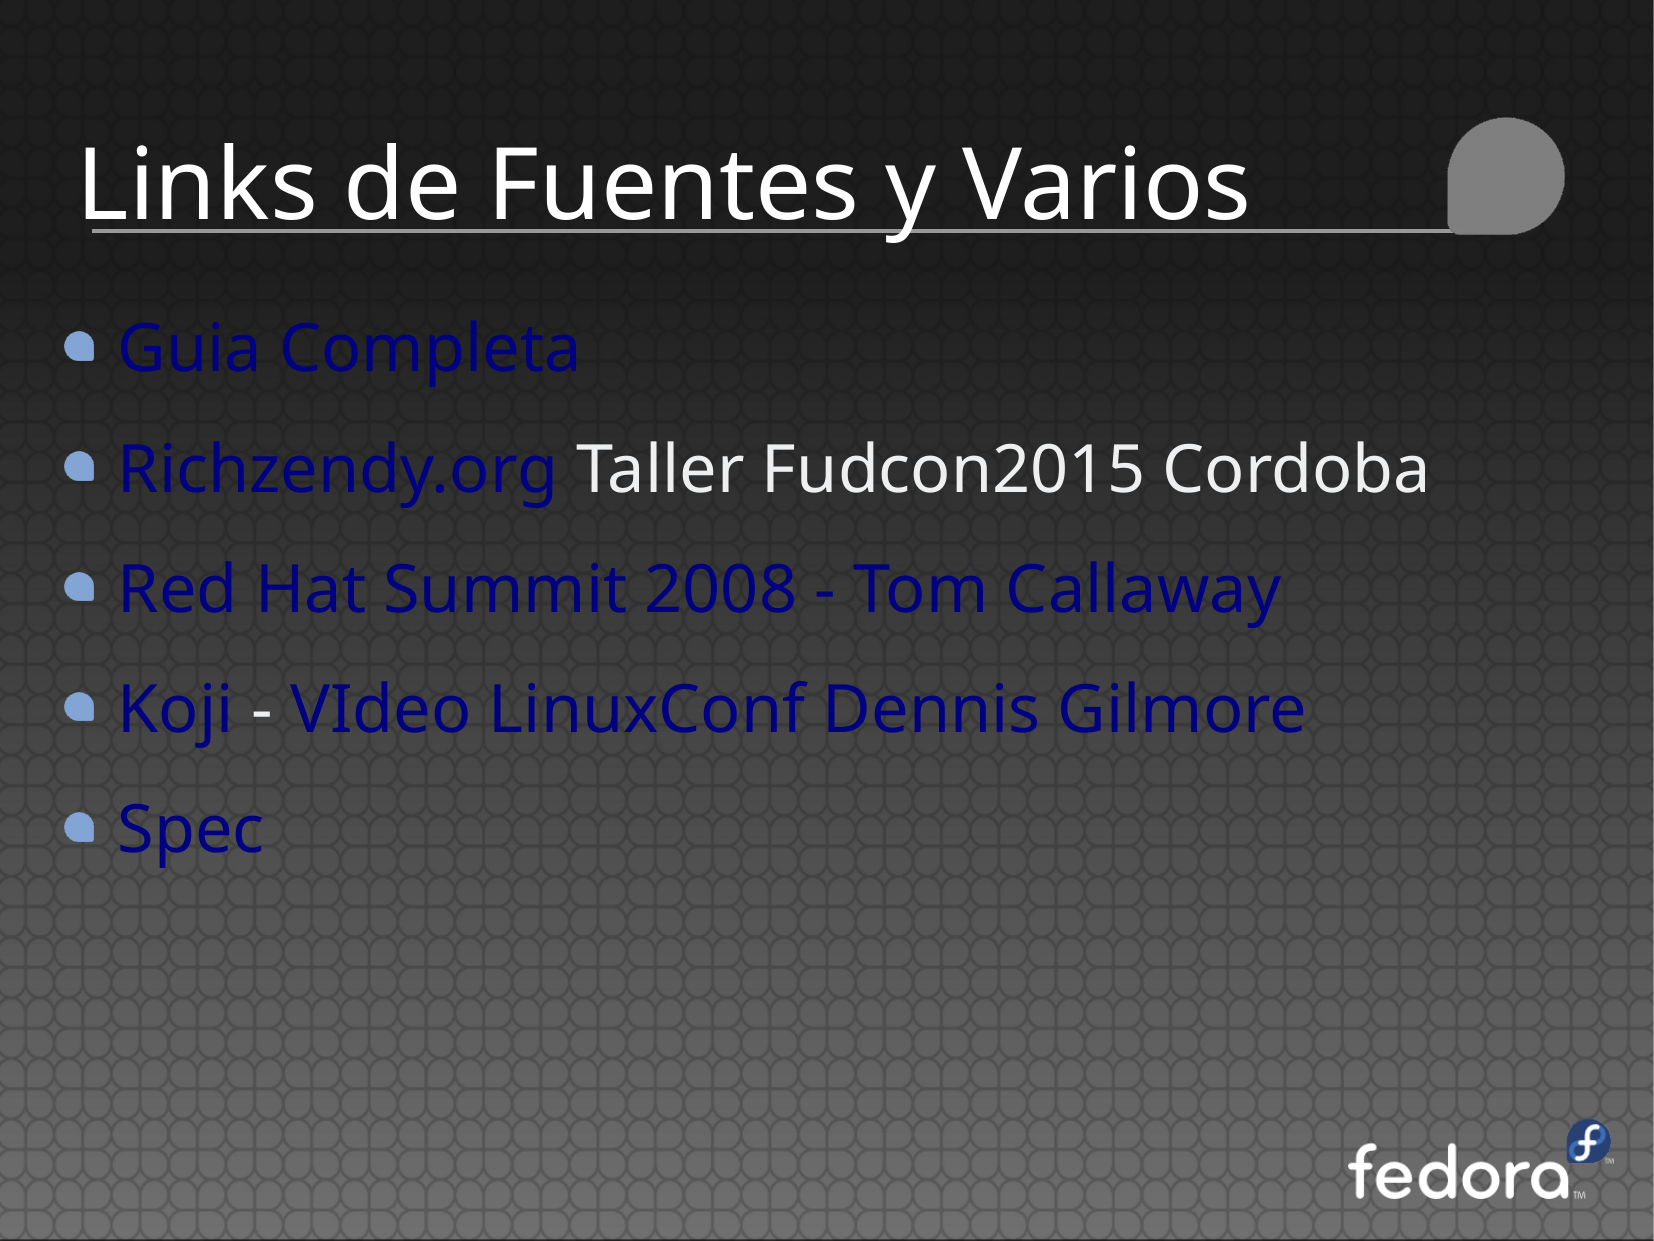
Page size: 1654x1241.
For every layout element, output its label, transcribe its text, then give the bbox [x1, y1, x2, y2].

list Guia Completa Richzendy.org Taller Fudcon2015 Cordoba Red Hat Summit 2008 - Tom Callaway Koji - VIdeo LinuxConf Dennis Gilmore Spec [46, 300, 1536, 1105]
picture [0, 0, 1654, 1241]
title Links de Fuentes y Varios [76, 112, 1566, 249]
